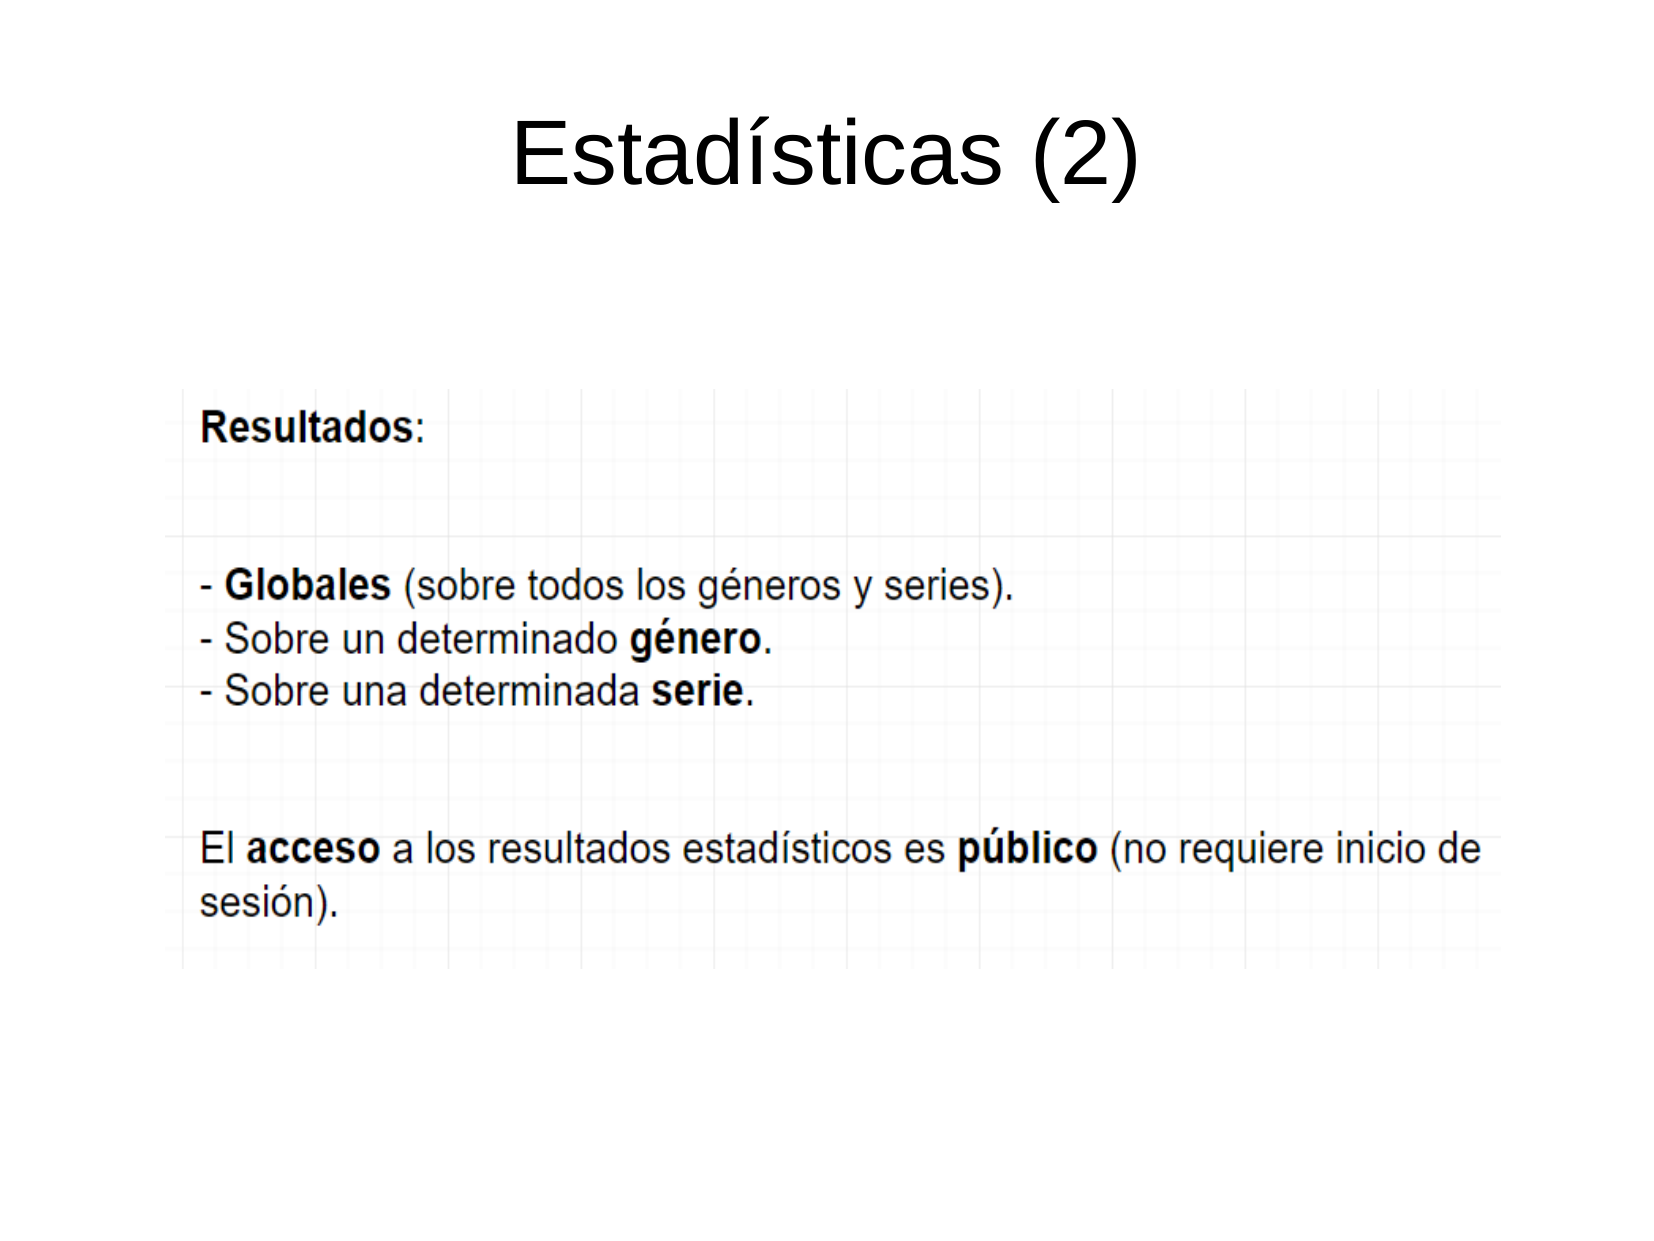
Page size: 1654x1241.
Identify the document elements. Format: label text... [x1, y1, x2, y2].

picture [165, 389, 1501, 969]
title Estadísticas (2) [82, 49, 1571, 257]
